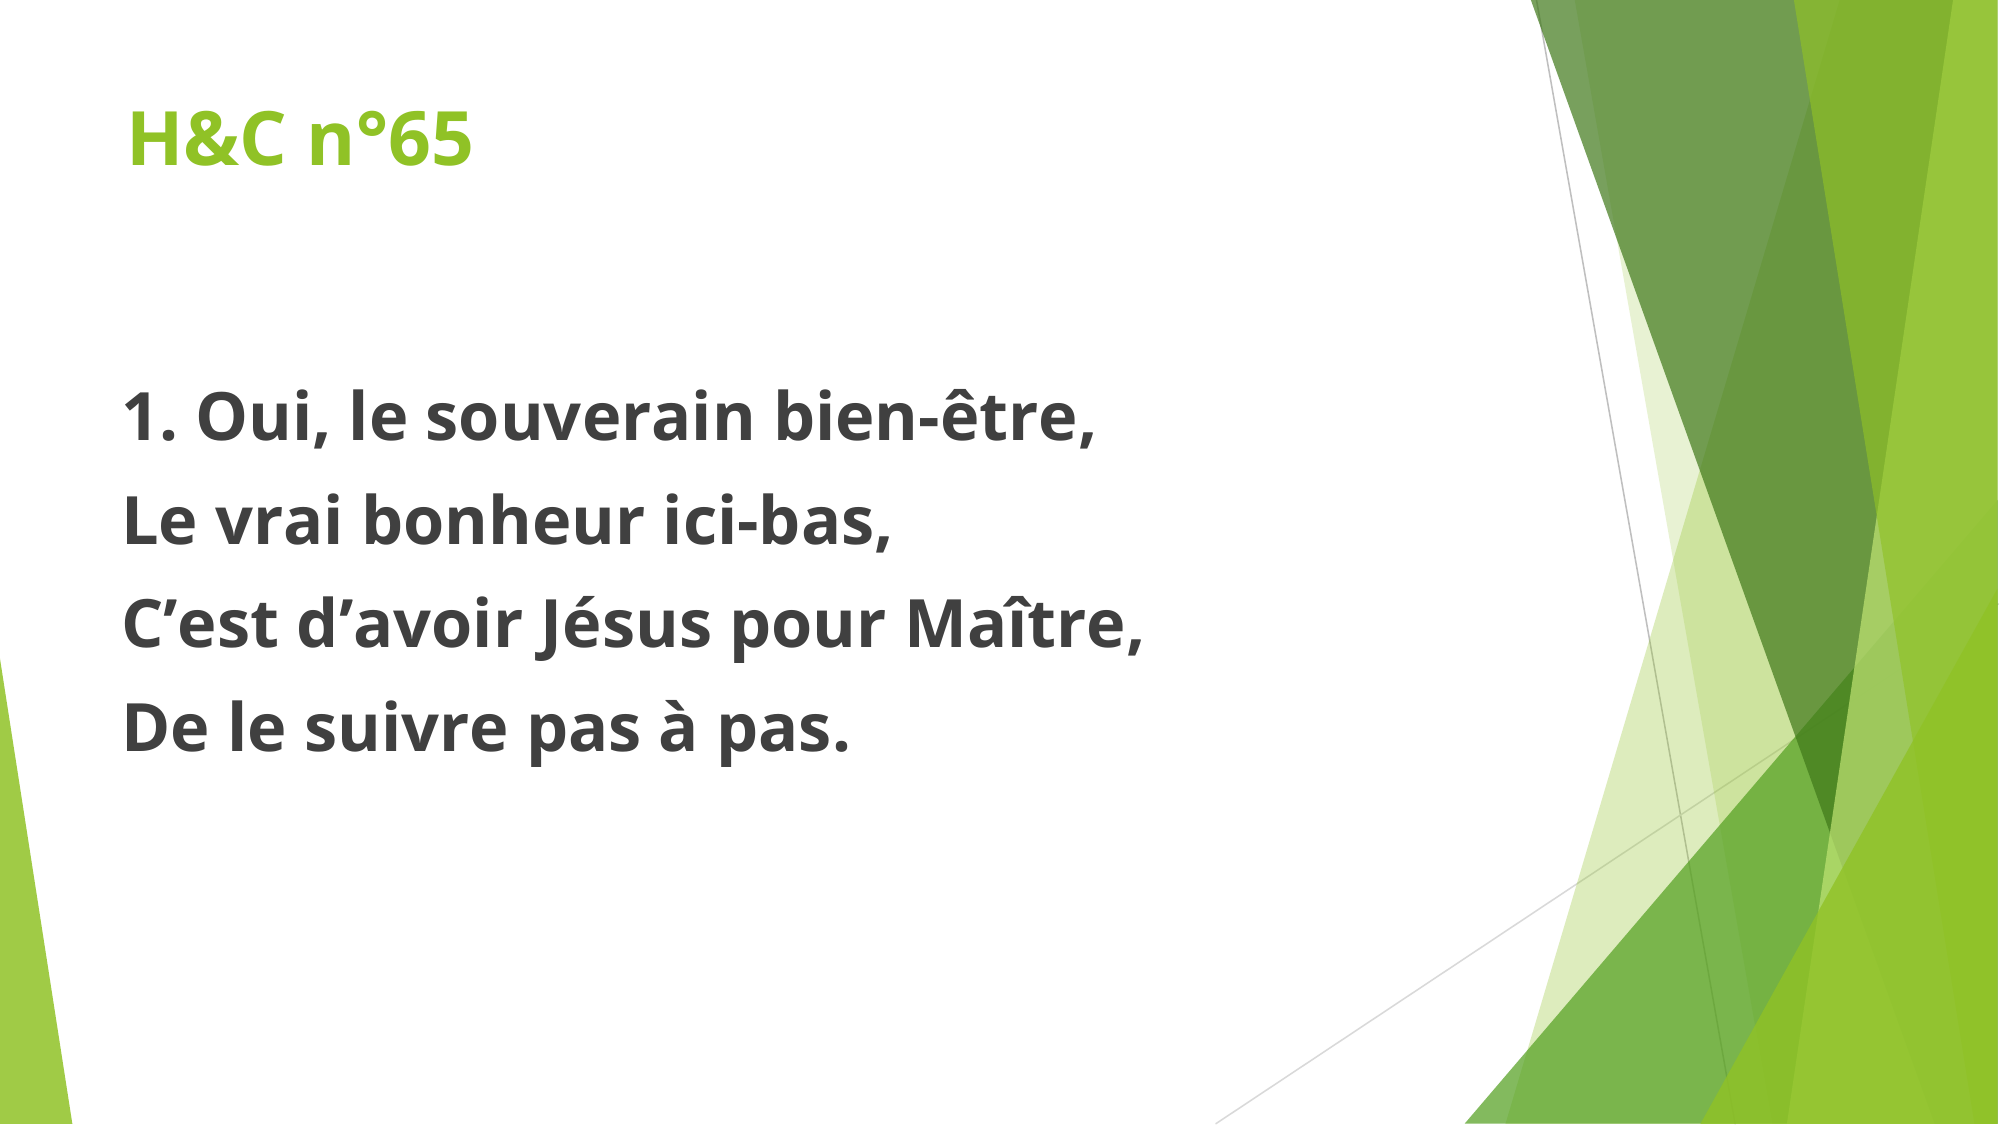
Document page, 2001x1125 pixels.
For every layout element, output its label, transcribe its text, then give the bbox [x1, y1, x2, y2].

text_box H&C n°65 [111, 82, 1522, 213]
text_box 1. Oui, le souverain bien-être, Le vrai bonheur ici-bas, C’est d’avoir Jésus pour Maître, De le suivre pas à pas. [106, 354, 1973, 1037]
